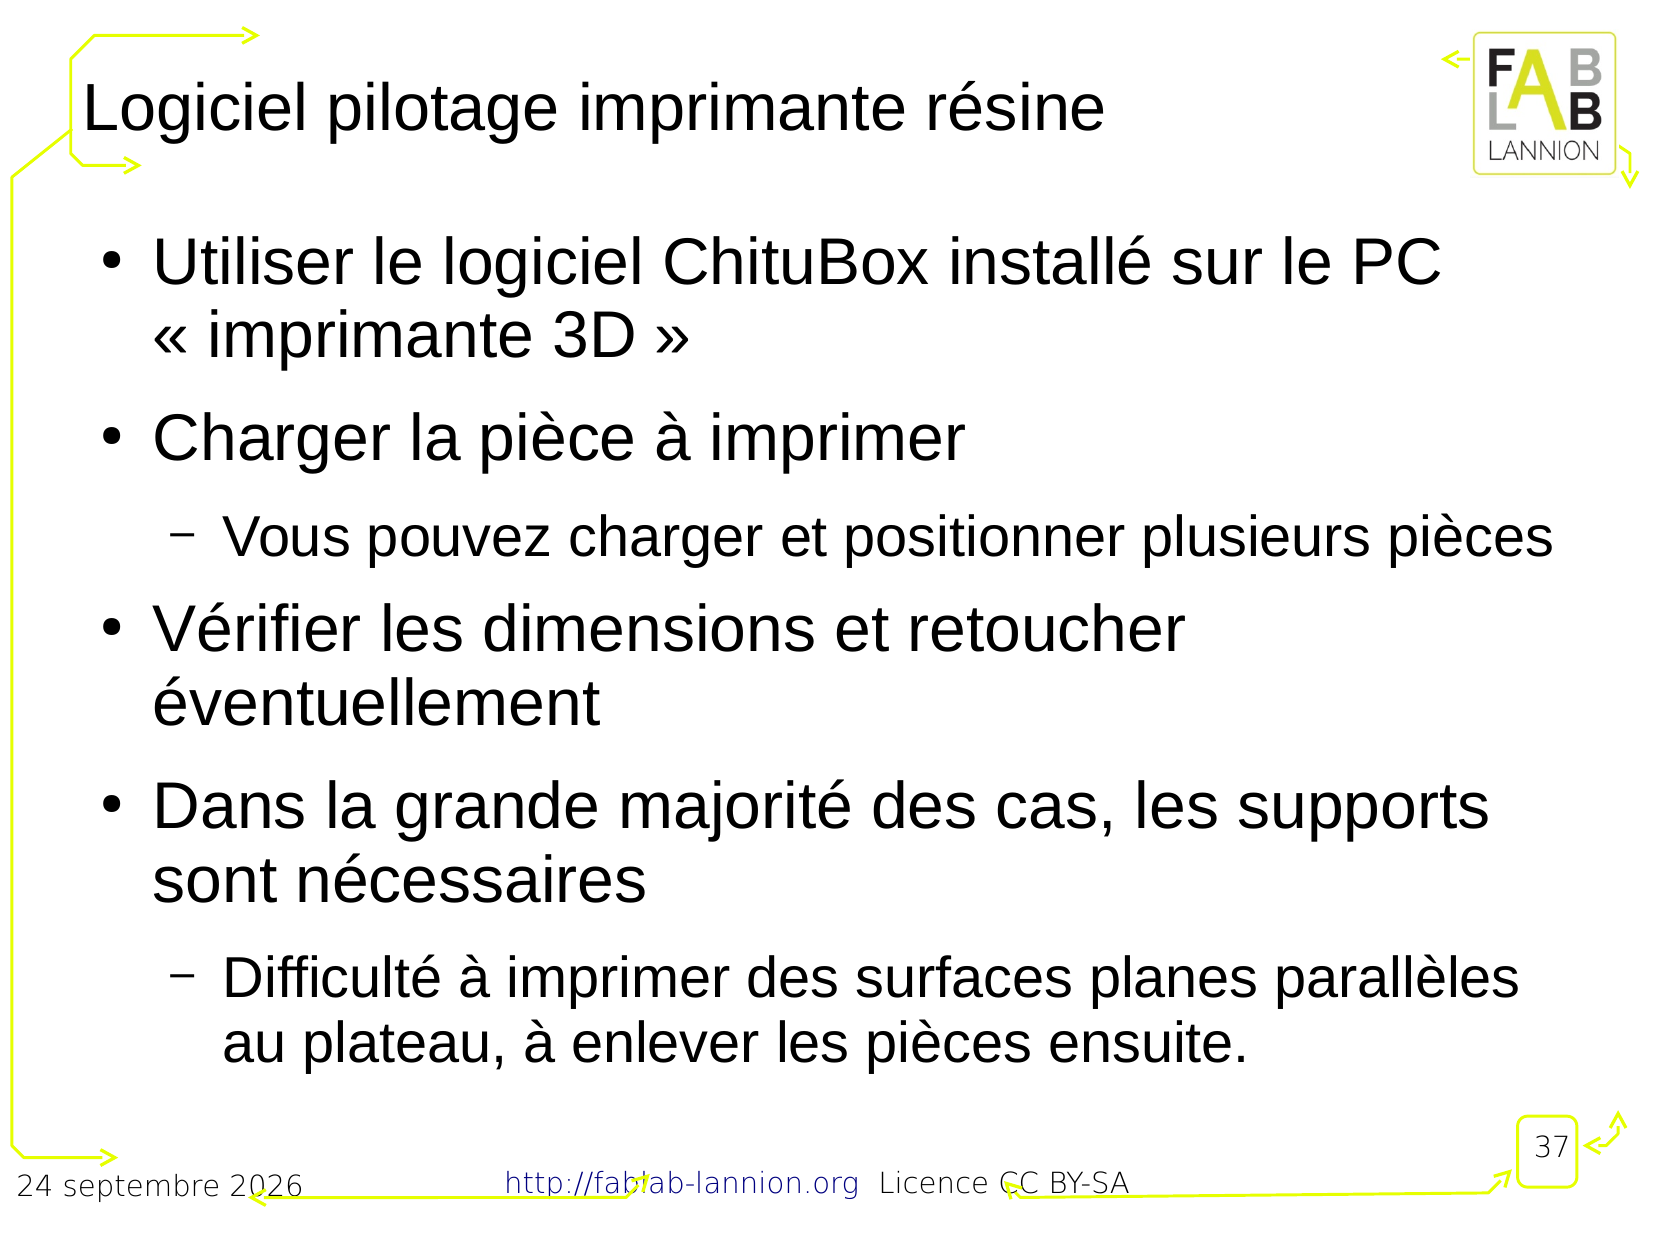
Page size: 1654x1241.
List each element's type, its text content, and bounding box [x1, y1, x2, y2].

title Logiciel pilotage imprimante résine [82, 49, 1441, 166]
picture [1470, 29, 1619, 178]
list Utiliser le logiciel ChituBox installé sur le PC « imprimante 3D » Charger la pièce à imprimer Vous pouvez charger et positionner plusieurs pièces Vérifier les dimensions et retoucher éventuellement Dans la grande majorité des cas, les supports sont nécessaires Difficulté à imprimer des surfaces planes parallèles au plateau, à enlever les pièces ensuite. [82, 224, 1571, 1099]
